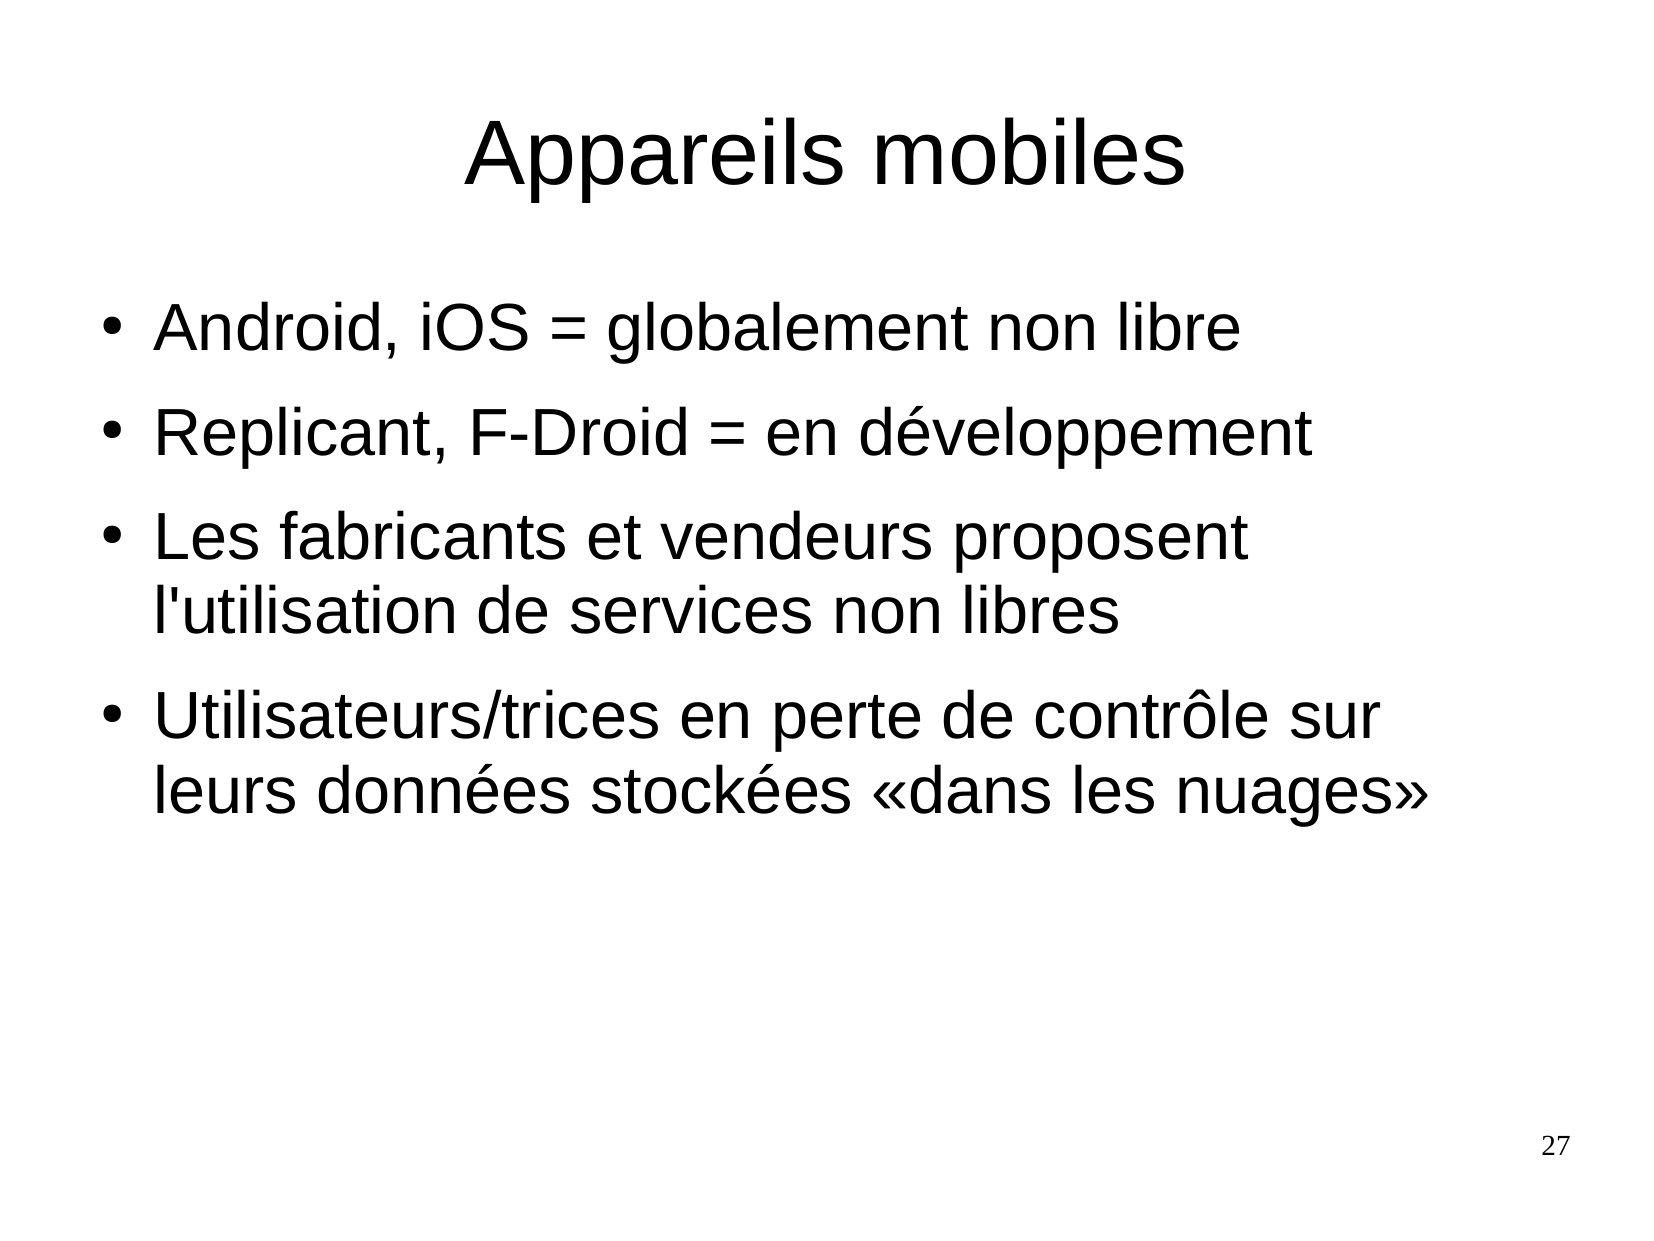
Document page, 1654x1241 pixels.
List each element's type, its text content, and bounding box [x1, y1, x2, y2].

list Android, iOS = globalement non libre Replicant, F-Droid = en développement Les fabricants et vendeurs proposent l'utilisation de services non libres Utilisateurs/trices en perte de contrôle sur leurs données stockées «dans les nuages» [82, 290, 1538, 1010]
title Appareils mobiles [82, 49, 1571, 257]
